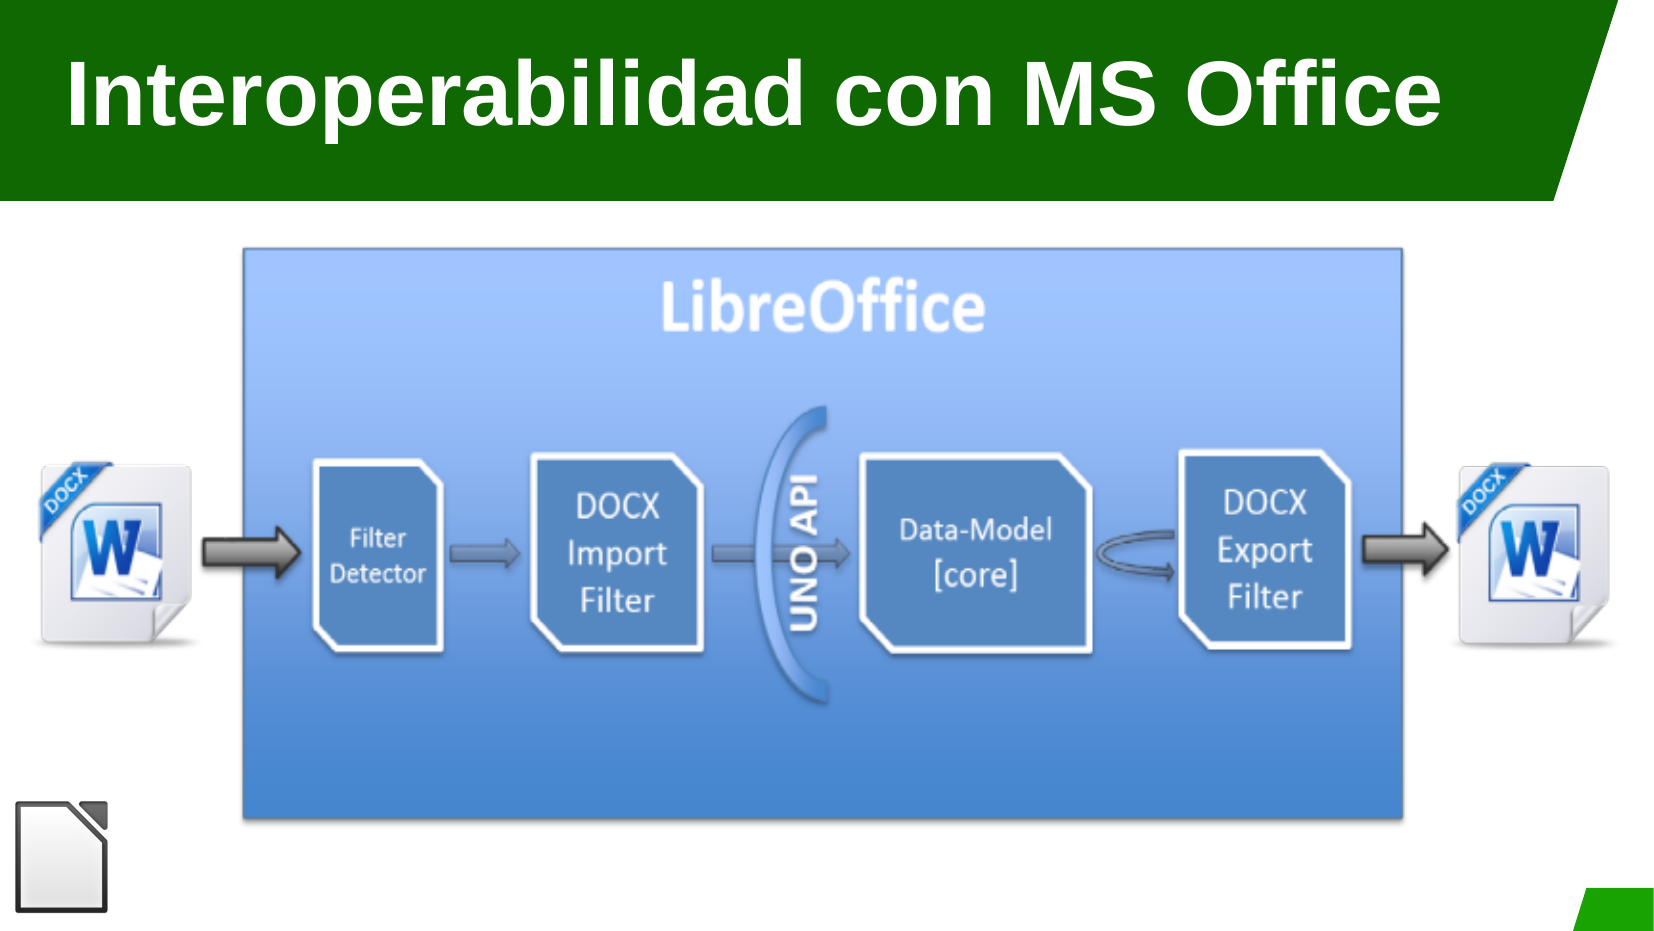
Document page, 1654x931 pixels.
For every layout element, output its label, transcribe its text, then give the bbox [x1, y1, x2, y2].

title Interoperabilidad con MS Office [59, 13, 1548, 189]
picture [12, 230, 1623, 917]
